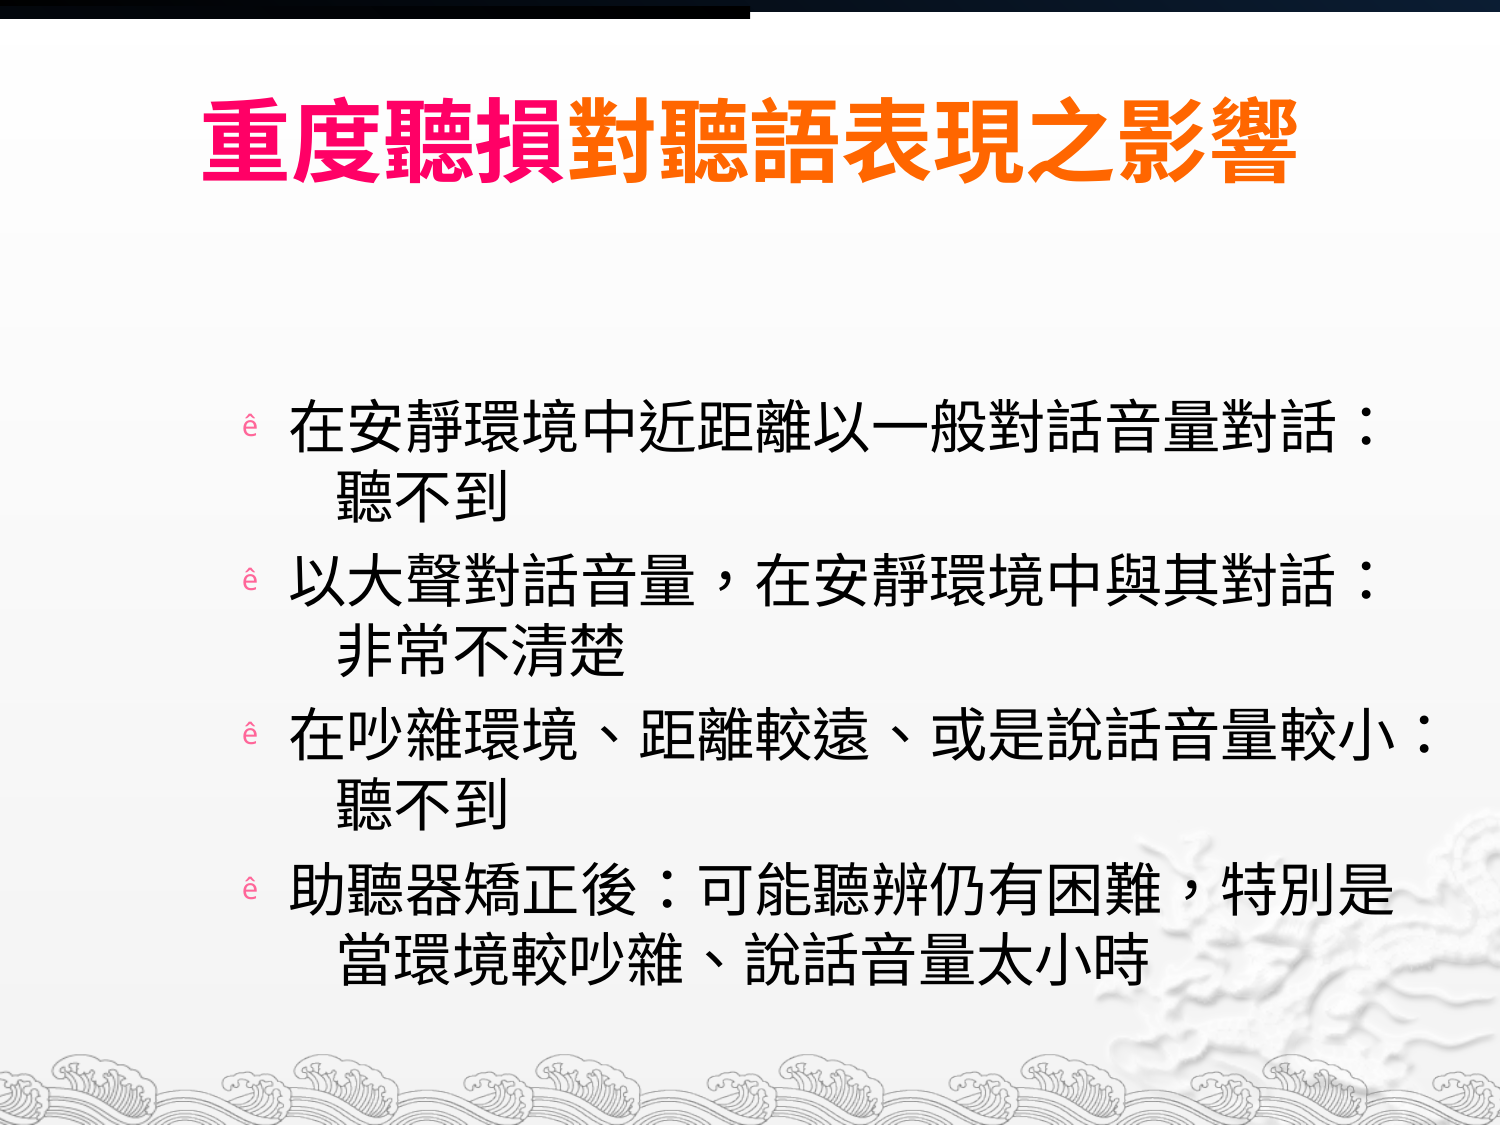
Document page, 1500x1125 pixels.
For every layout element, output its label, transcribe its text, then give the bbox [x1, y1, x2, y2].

title 重度聽損對聽語表現之影響 [75, 45, 1426, 233]
list 在安靜環境中近距離以一般對話音量對話：聽不到 以大聲對話音量，在安靜環境中與其對話：非常不清楚 在吵雜環境、距離較遠、或是說話音量較小：聽不到 助聽器矯正後：可能聽辨仍有困難，特別是當環境較吵雜、說話音量太小時 [76, 382, 1412, 1125]
